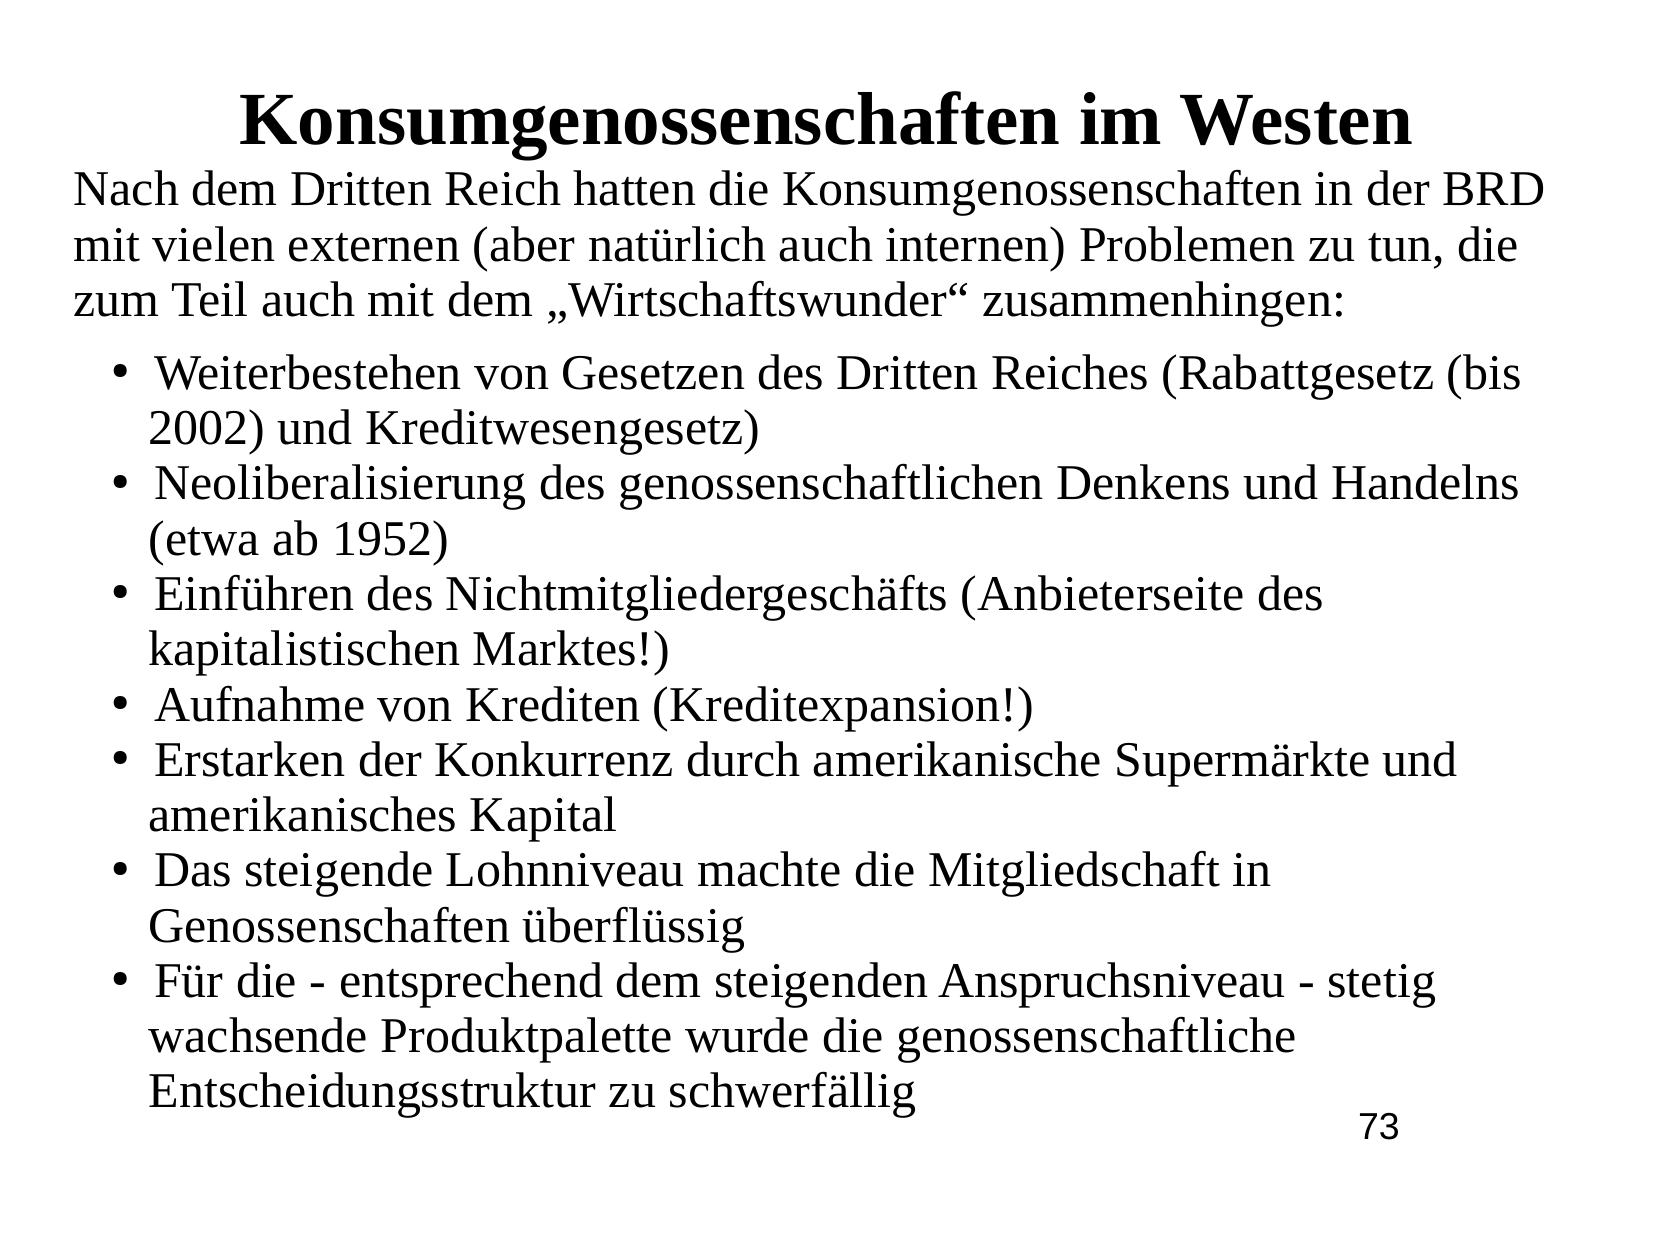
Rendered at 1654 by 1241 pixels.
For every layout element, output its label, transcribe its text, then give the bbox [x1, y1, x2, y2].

text_box <Foliennummer> [1343, 1098, 1654, 1169]
text_box Konsumgenossenschaften im Westen Nach dem Dritten Reich hatten die Konsumgenossenschaften in der BRD mit vielen externen (aber natürlich auch internen) Problemen zu tun, die zum Teil auch mit dem „Wirtschaftswunder“ zusammenhingen: Weiterbestehen von Gesetzen des Dritten Reiches (Rabattgesetz (bis 2002) und Kreditwesengesetz) Neoliberalisierung des genossenschaftlichen Denkens und Handelns (etwa ab 1952) Einführen des Nichtmitgliedergeschäfts (Anbieterseite des kapitalistischen Marktes!) Aufnahme von Krediten (Kreditexpansion!) Erstarken der Konkurrenz durch amerikanische Supermärkte und amerikanisches Kapital Das steigende Lohnniveau machte die Mitgliedschaft in Genossenschaften überflüssig Für die - entsprechend dem steigenden Anspruchsniveau - stetig wachsende Produktpalette wurde die genossenschaftliche Entscheidungsstruktur zu schwerfällig [59, 70, 1595, 1135]
